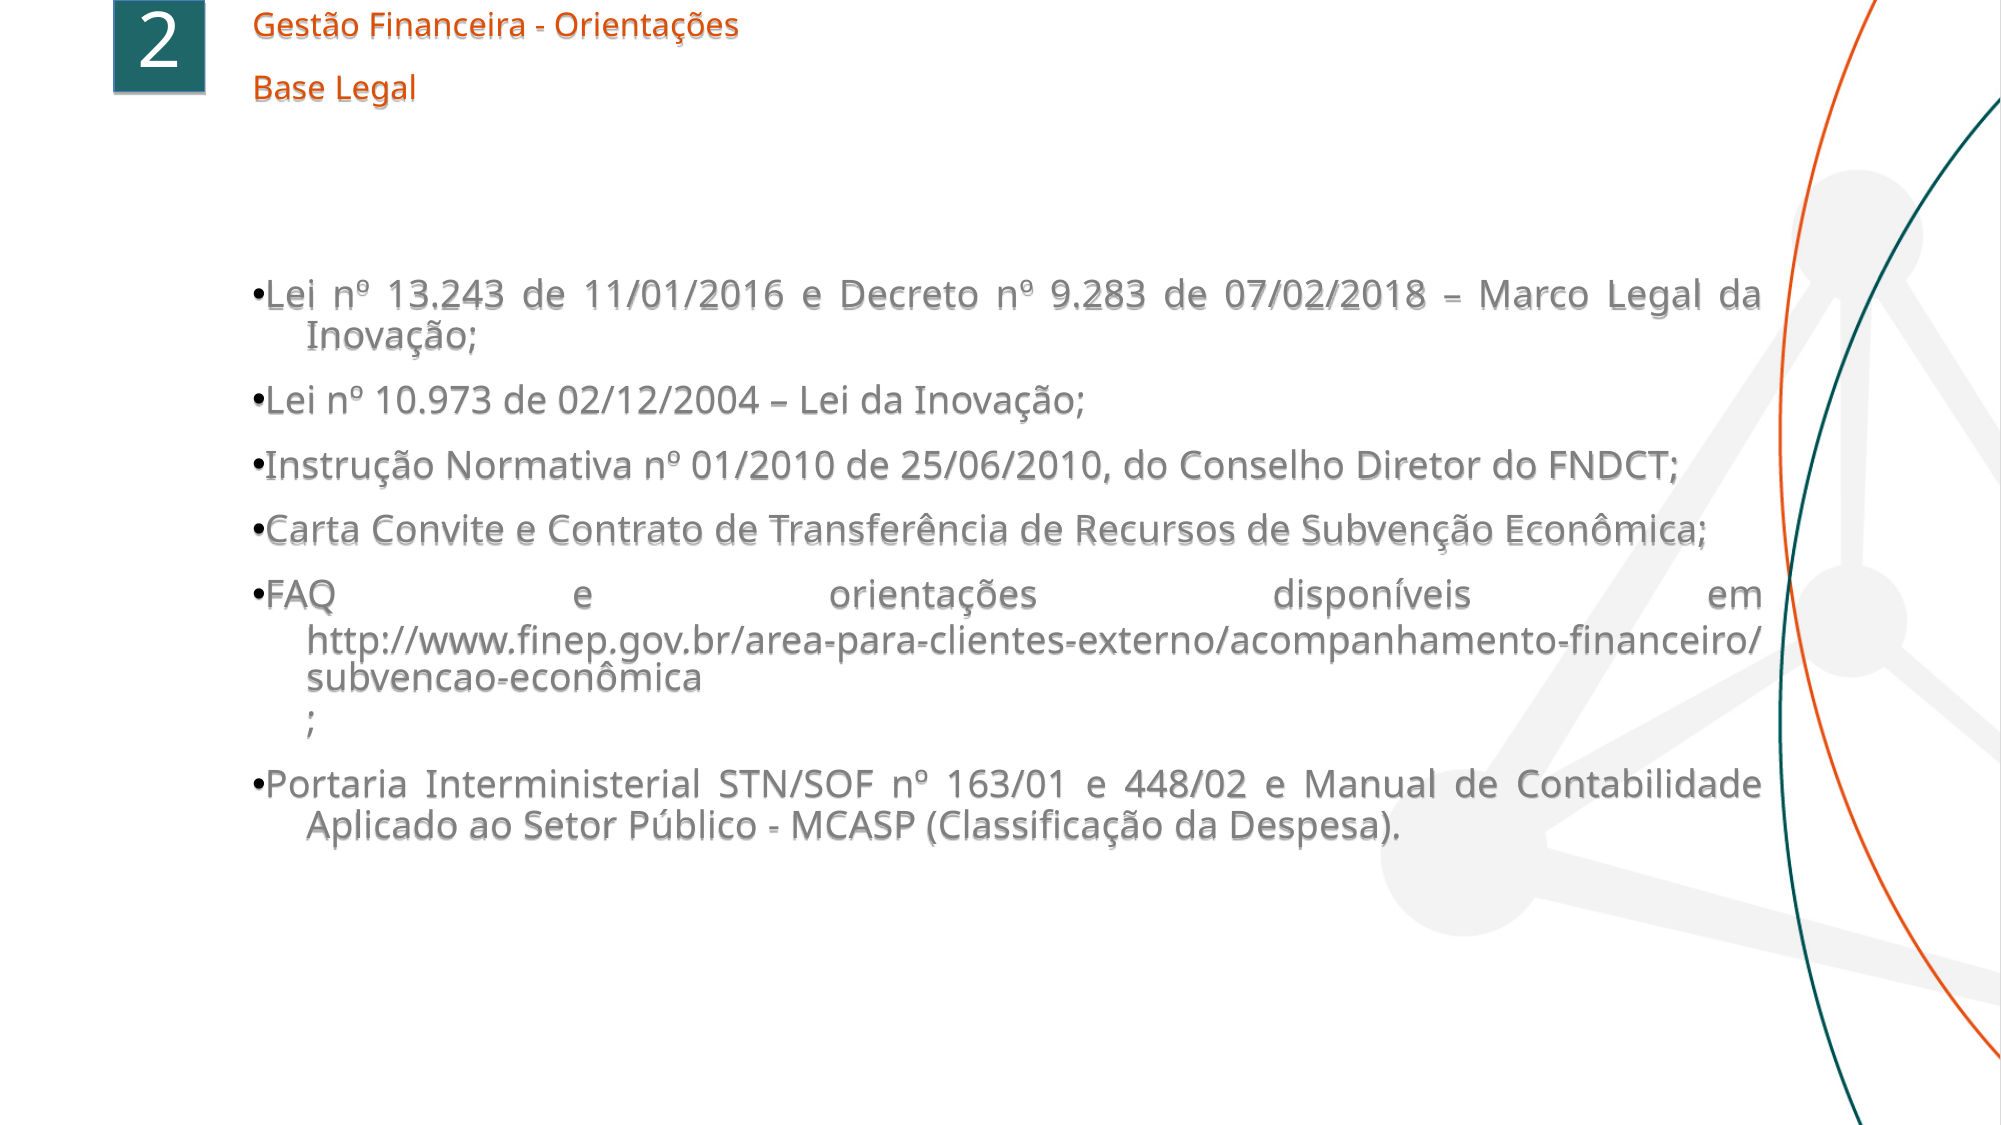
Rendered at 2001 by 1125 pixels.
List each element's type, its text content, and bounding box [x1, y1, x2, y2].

text_box Lei nº 13.243 de 11/01/2016 e Decreto nº 9.283 de 07/02/2018 – Marco Legal da Inovação; Lei nº 10.973 de 02/12/2004 – Lei da Inovação; Instrução Normativa nº 01/2010 de 25/06/2010, do Conselho Diretor do FNDCT; Carta Convite e Contrato de Transferência de Recursos de Subvenção Econômica; FAQ e orientações disponíveis em http://www.finep.gov.br/area-para-clientes-externo/acompanhamento-financeiro/subvencao-econômica; Portaria Interministerial STN/SOF nº 163/01 e 448/02 e Manual de Contabilidade Aplicado ao Setor Público - MCASP (Classificação da Despesa). [237, 267, 1780, 824]
text_box 2 [114, 0, 204, 92]
text_box Gestão Financeira - Orientações Base Legal [237, 4, 1449, 114]
